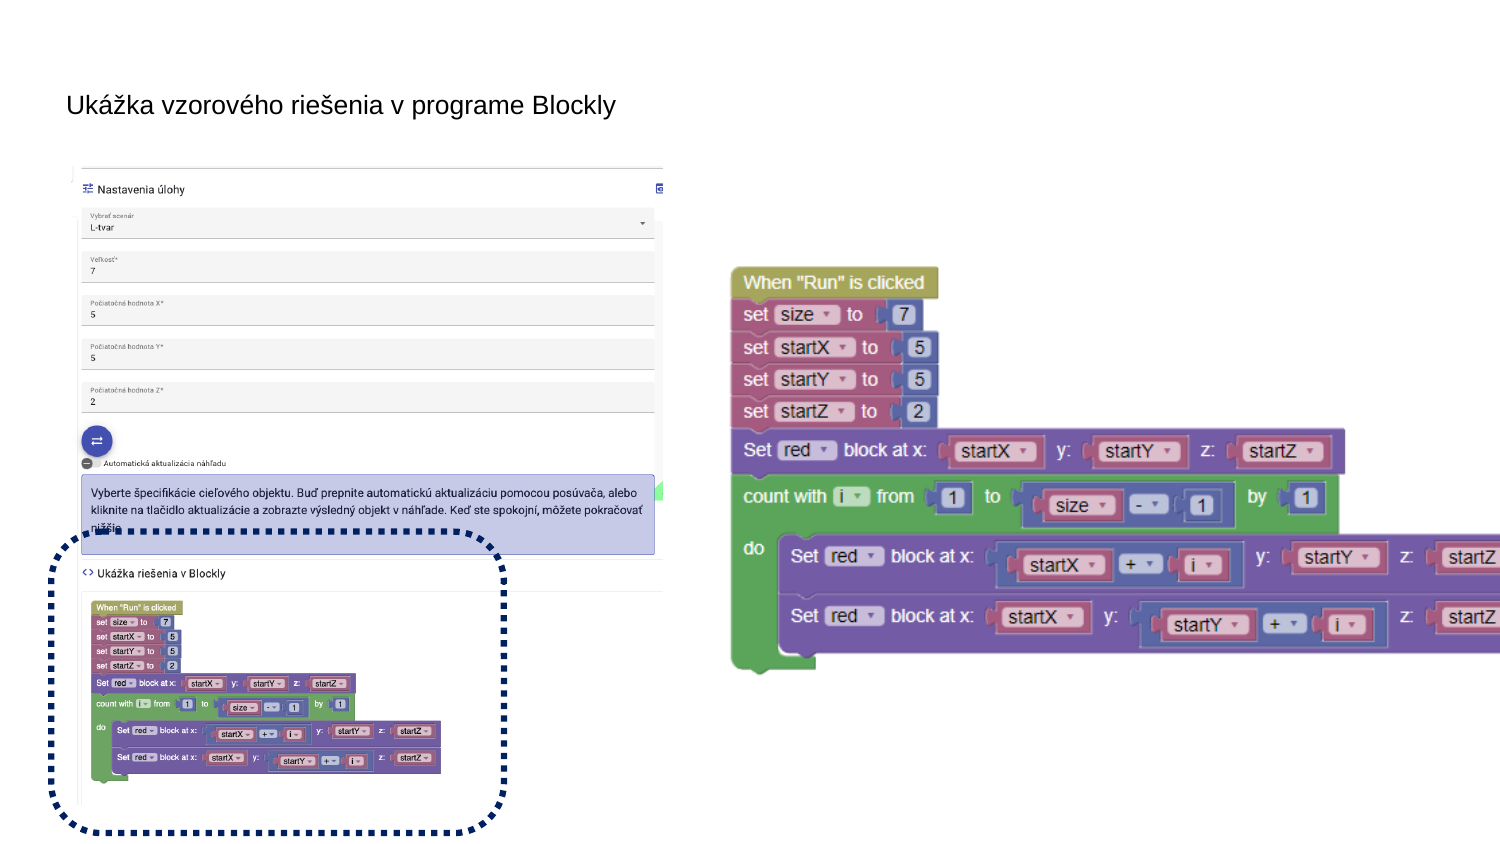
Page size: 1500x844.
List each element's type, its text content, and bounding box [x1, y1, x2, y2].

picture [71, 167, 663, 805]
picture [720, 254, 1500, 717]
title Ukážka vzorového riešenia v programe Blockly [51, 72, 1449, 167]
